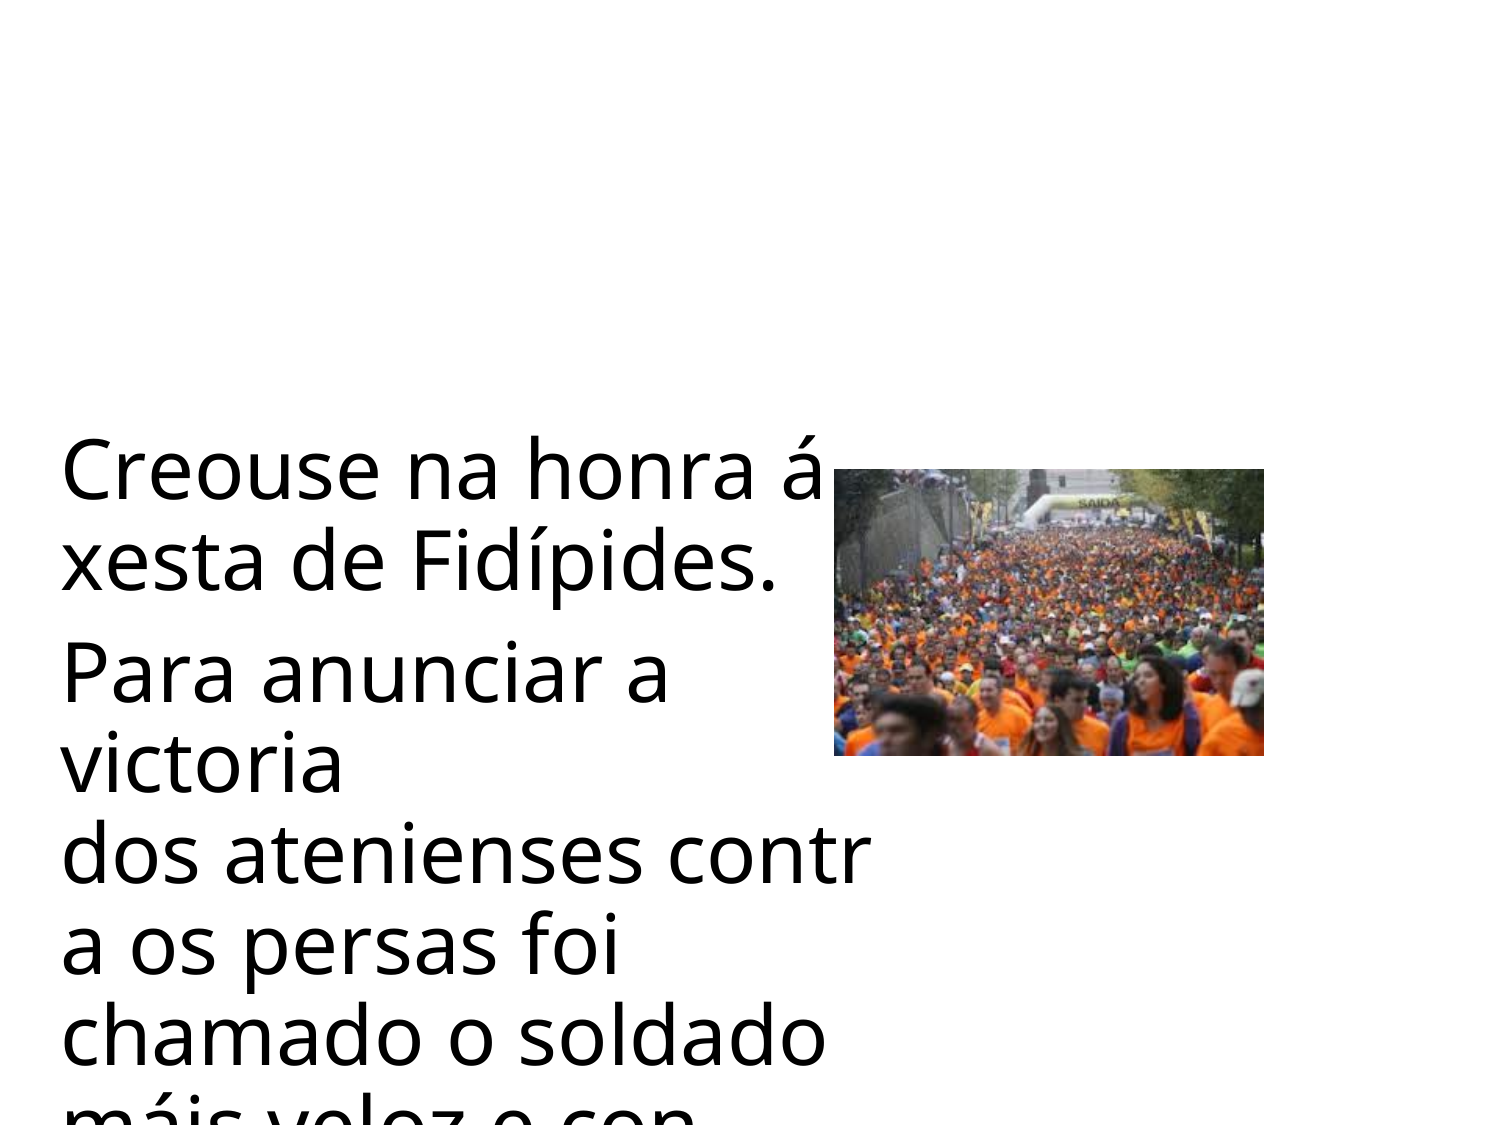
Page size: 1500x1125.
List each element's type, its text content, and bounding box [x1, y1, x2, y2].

list Creouse na honra á xesta de Fidípides. Para anunciar a victoria dos atenienses contra os persas foi chamado o soldado máis veloz e con mellor resistencia para que se dirixira a Atenas [45, 262, 904, 1125]
picture [834, 469, 1264, 756]
